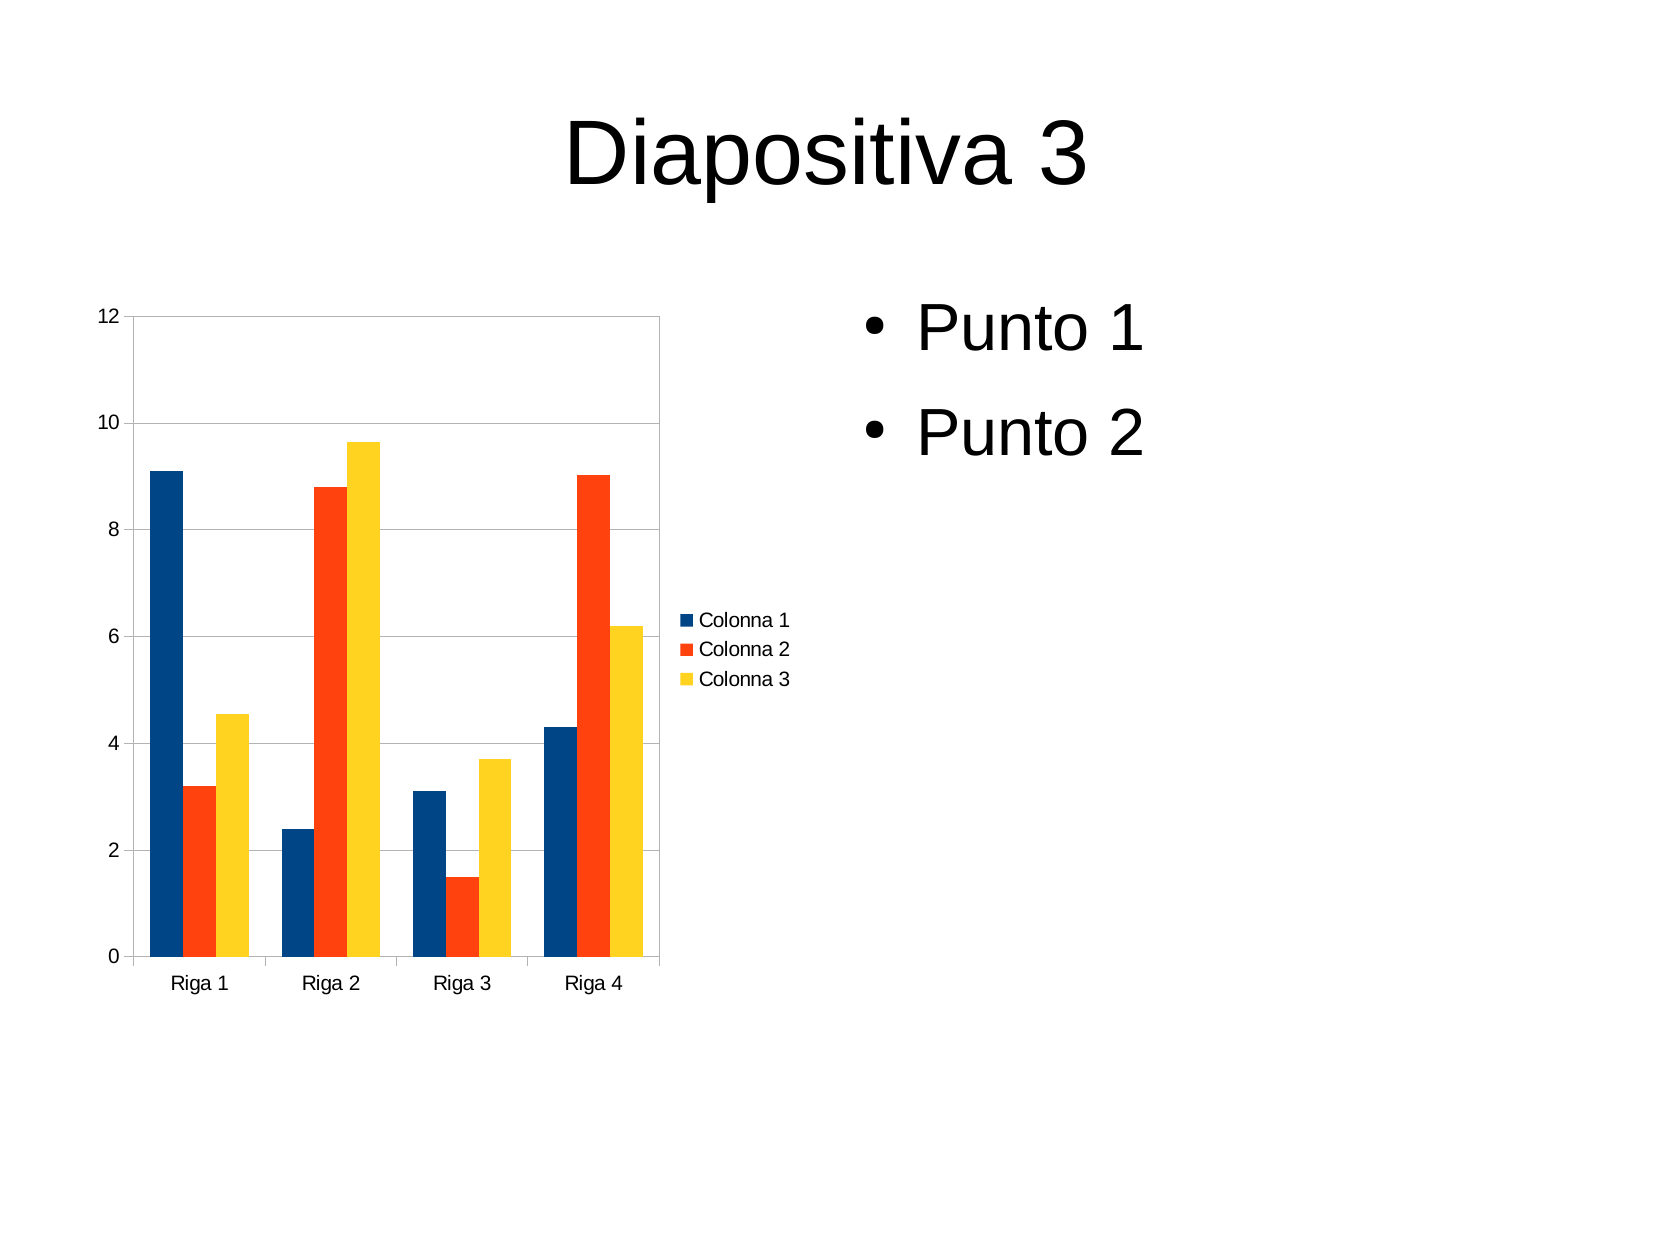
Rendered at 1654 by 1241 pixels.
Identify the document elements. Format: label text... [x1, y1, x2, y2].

chart [82, 290, 809, 1010]
title Diapositiva 3 [82, 49, 1571, 257]
list Punto 1 Punto 2 [845, 290, 1572, 1010]
